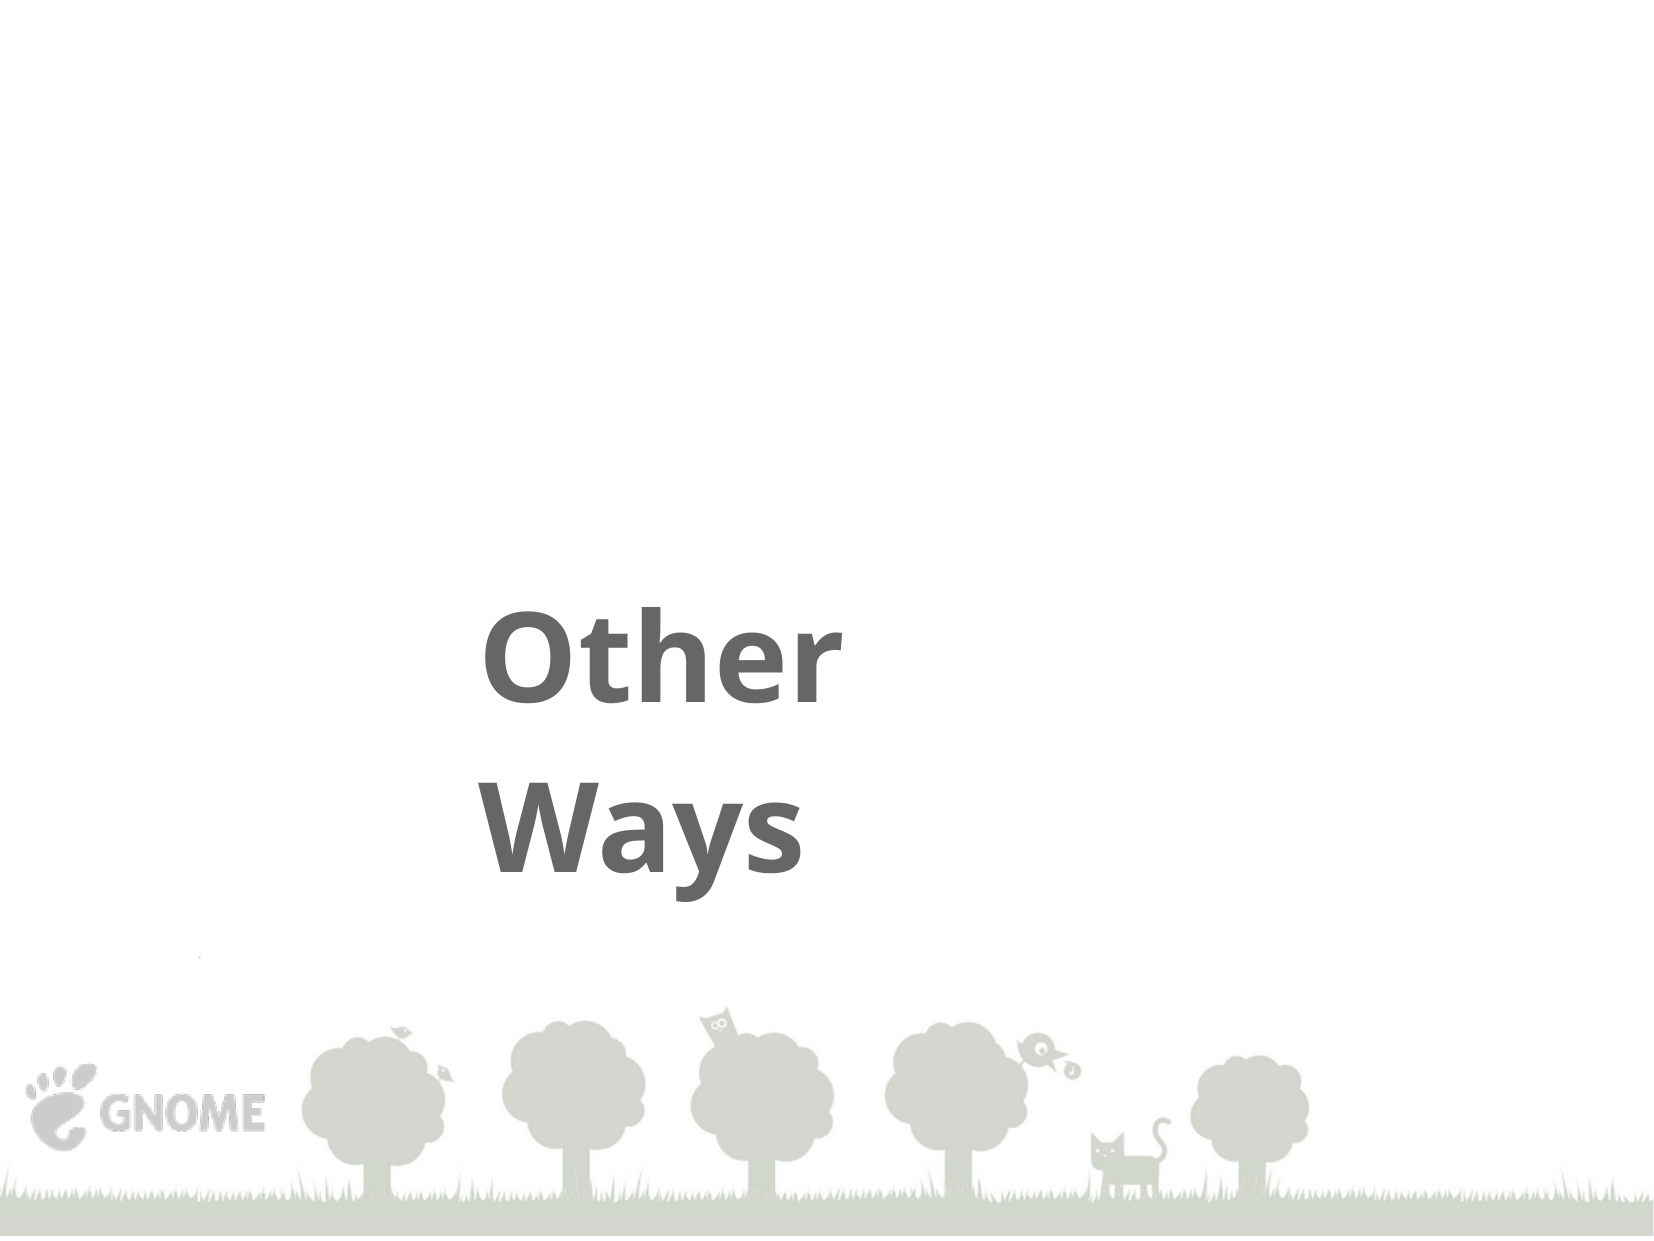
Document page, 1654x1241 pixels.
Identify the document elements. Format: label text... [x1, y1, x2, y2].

text_box Other Ways [464, 561, 1211, 717]
picture [0, 944, 1654, 1236]
